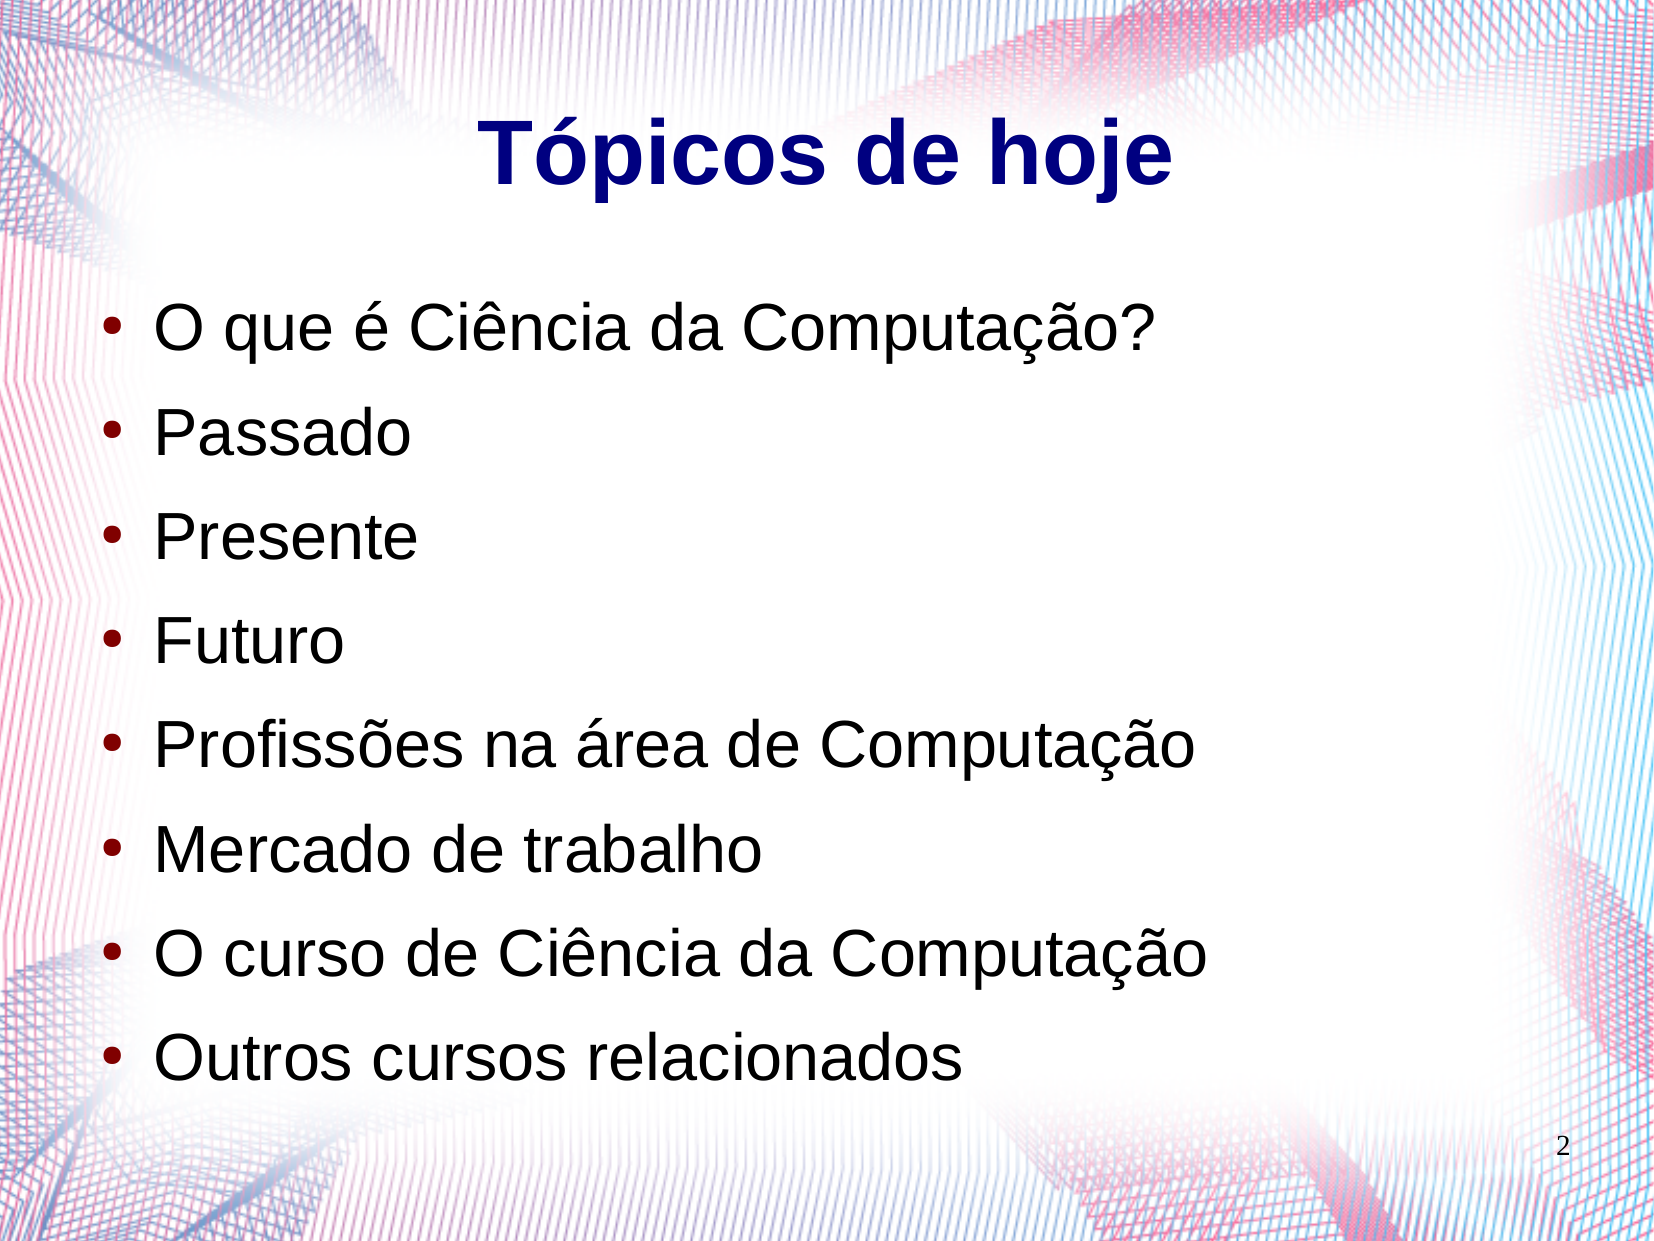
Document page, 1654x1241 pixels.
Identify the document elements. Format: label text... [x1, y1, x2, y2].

title Tópicos de hoje [82, 49, 1571, 257]
list O que é Ciência da Computação? Passado Presente Futuro Profissões na área de Computação Mercado de trabalho O curso de Ciência da Computação Outros cursos relacionados [82, 290, 1571, 1094]
picture [0, 0, 1654, 1241]
